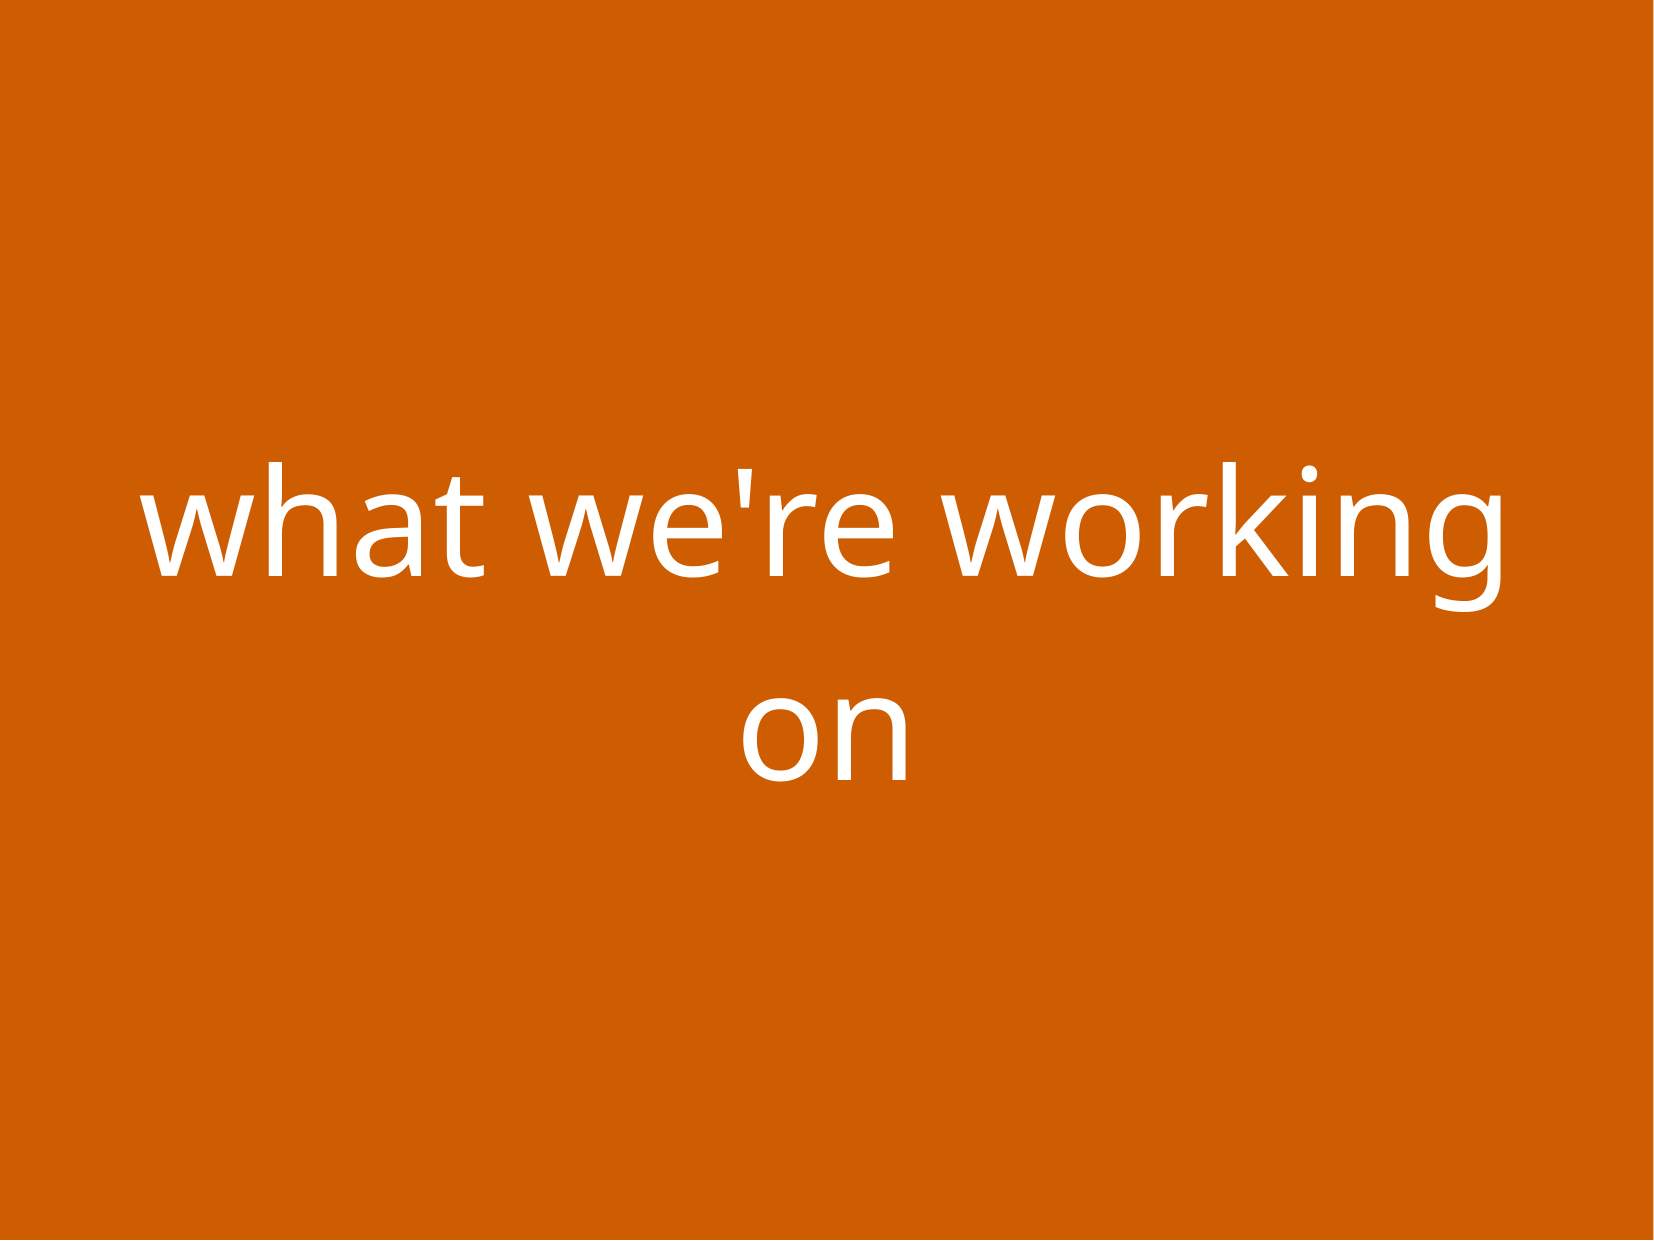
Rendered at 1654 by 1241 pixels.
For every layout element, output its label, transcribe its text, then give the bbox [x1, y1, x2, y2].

title what we're working on [82, 515, 1571, 726]
